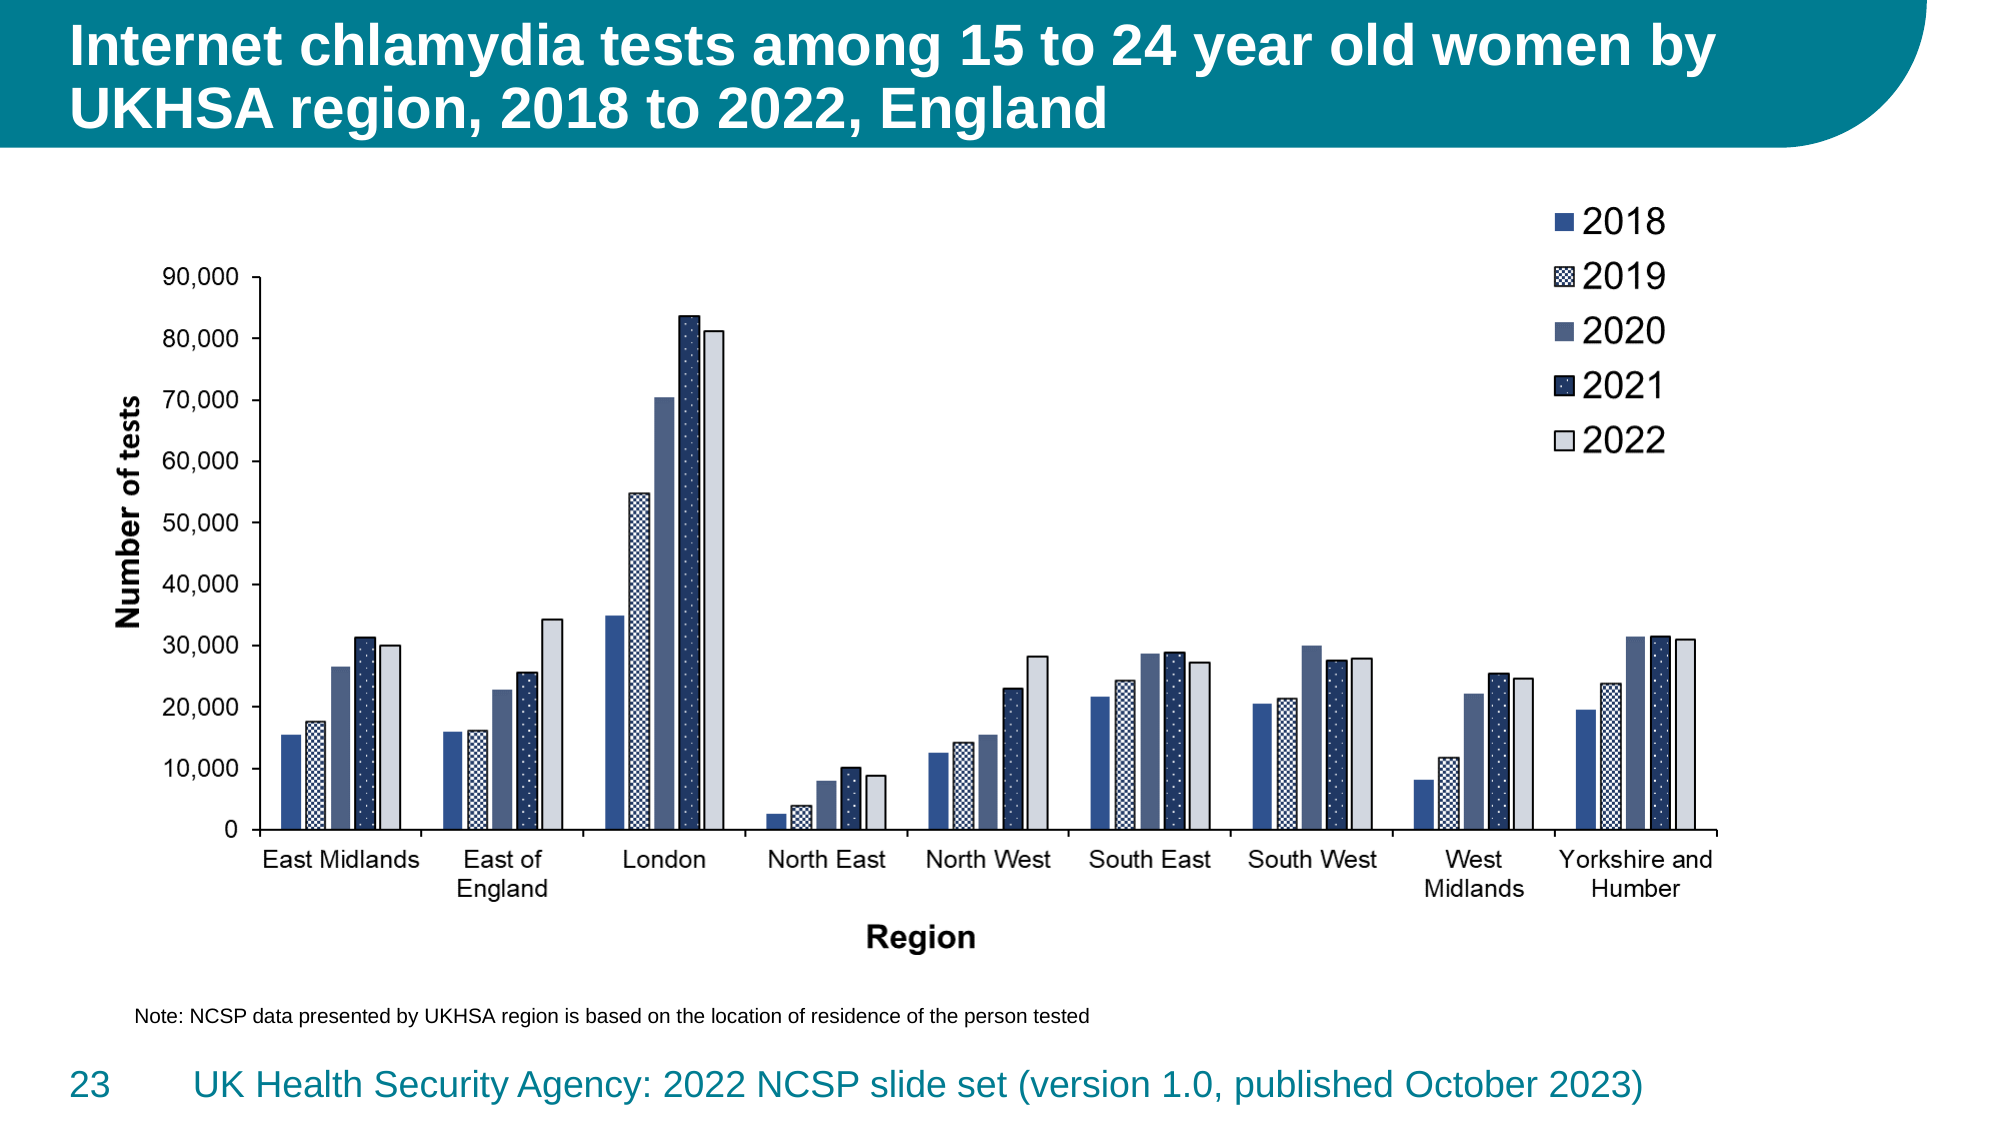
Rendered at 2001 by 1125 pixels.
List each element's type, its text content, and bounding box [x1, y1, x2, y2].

text_box [54, 1053, 152, 1112]
title Internet chlamydia tests among 15 to 24 year old women by UKHSA region, 2018 to 2022, England [54, 7, 1780, 112]
text_box Note: NCSP data presented by UKHSA region is based on the location of residence of the person tested [119, 996, 1139, 1036]
text_box UK Health Security Agency: 2022 NCSP slide set (version 1.0, published October 2023) [177, 1053, 1820, 1113]
picture [103, 168, 1758, 996]
